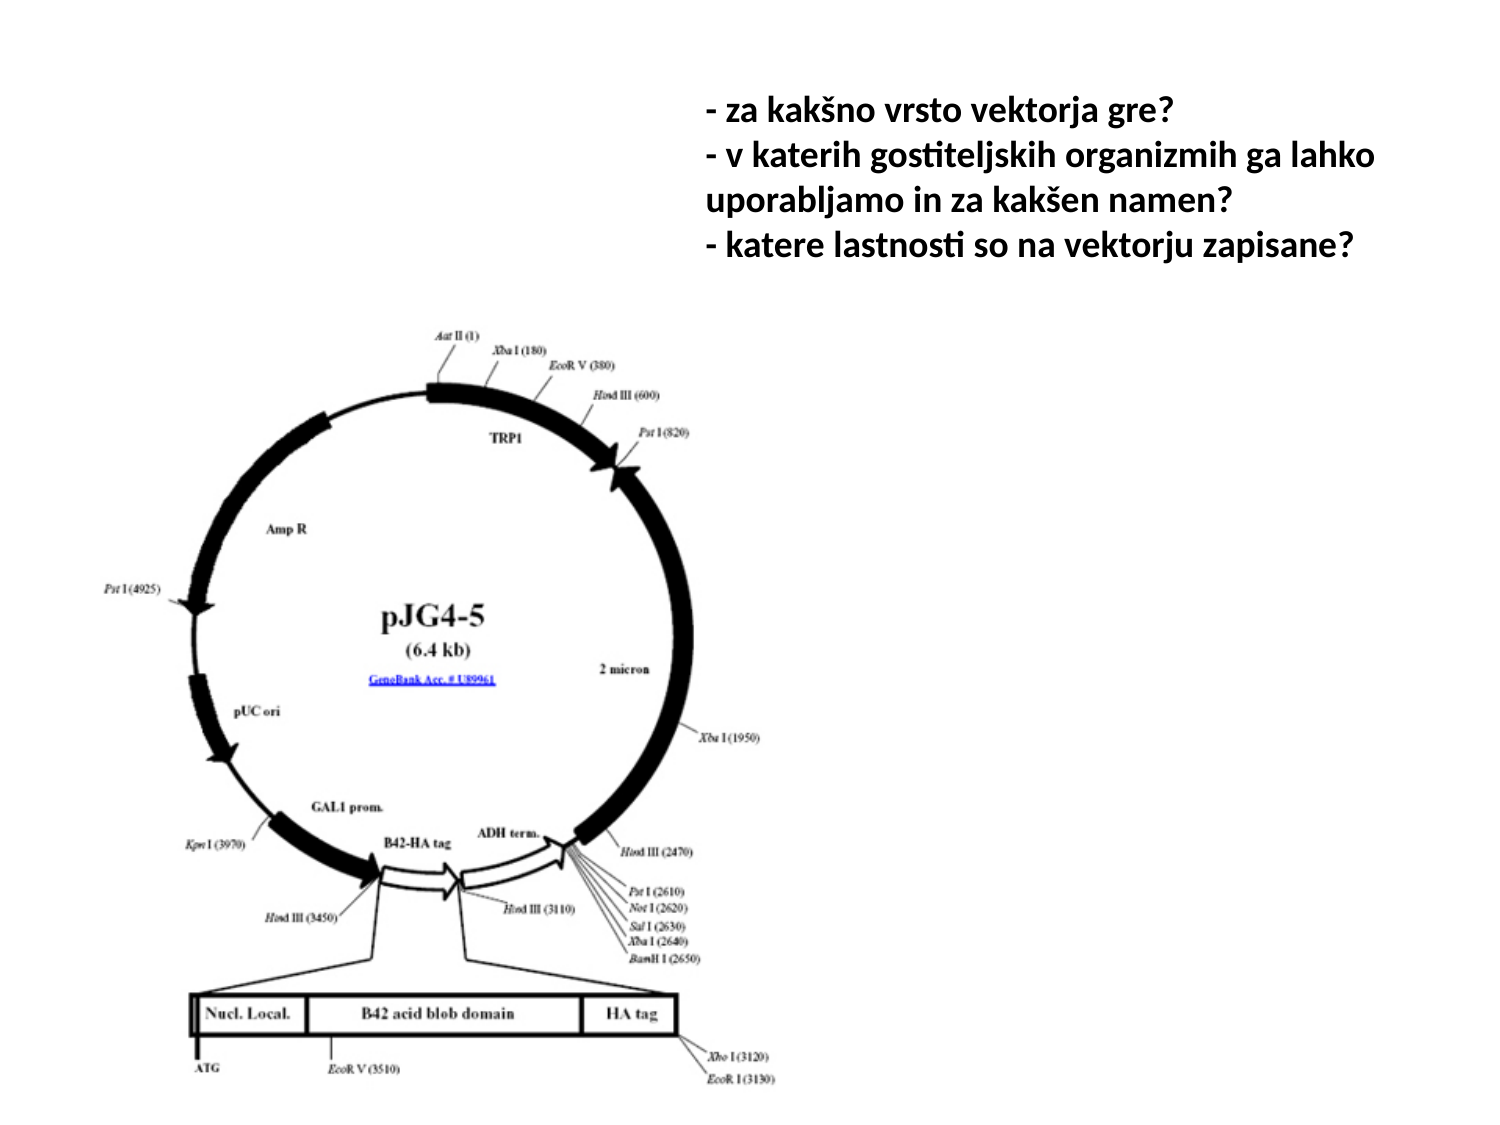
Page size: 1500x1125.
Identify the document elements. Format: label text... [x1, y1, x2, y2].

picture [76, 314, 802, 1096]
text_box - za kakšno vrsto vektorja gre? - v katerih gostiteljskih organizmih ga lahko uporabljamo in za kakšen namen? - katere lastnosti so na vektorju zapisane? [690, 78, 1441, 273]
